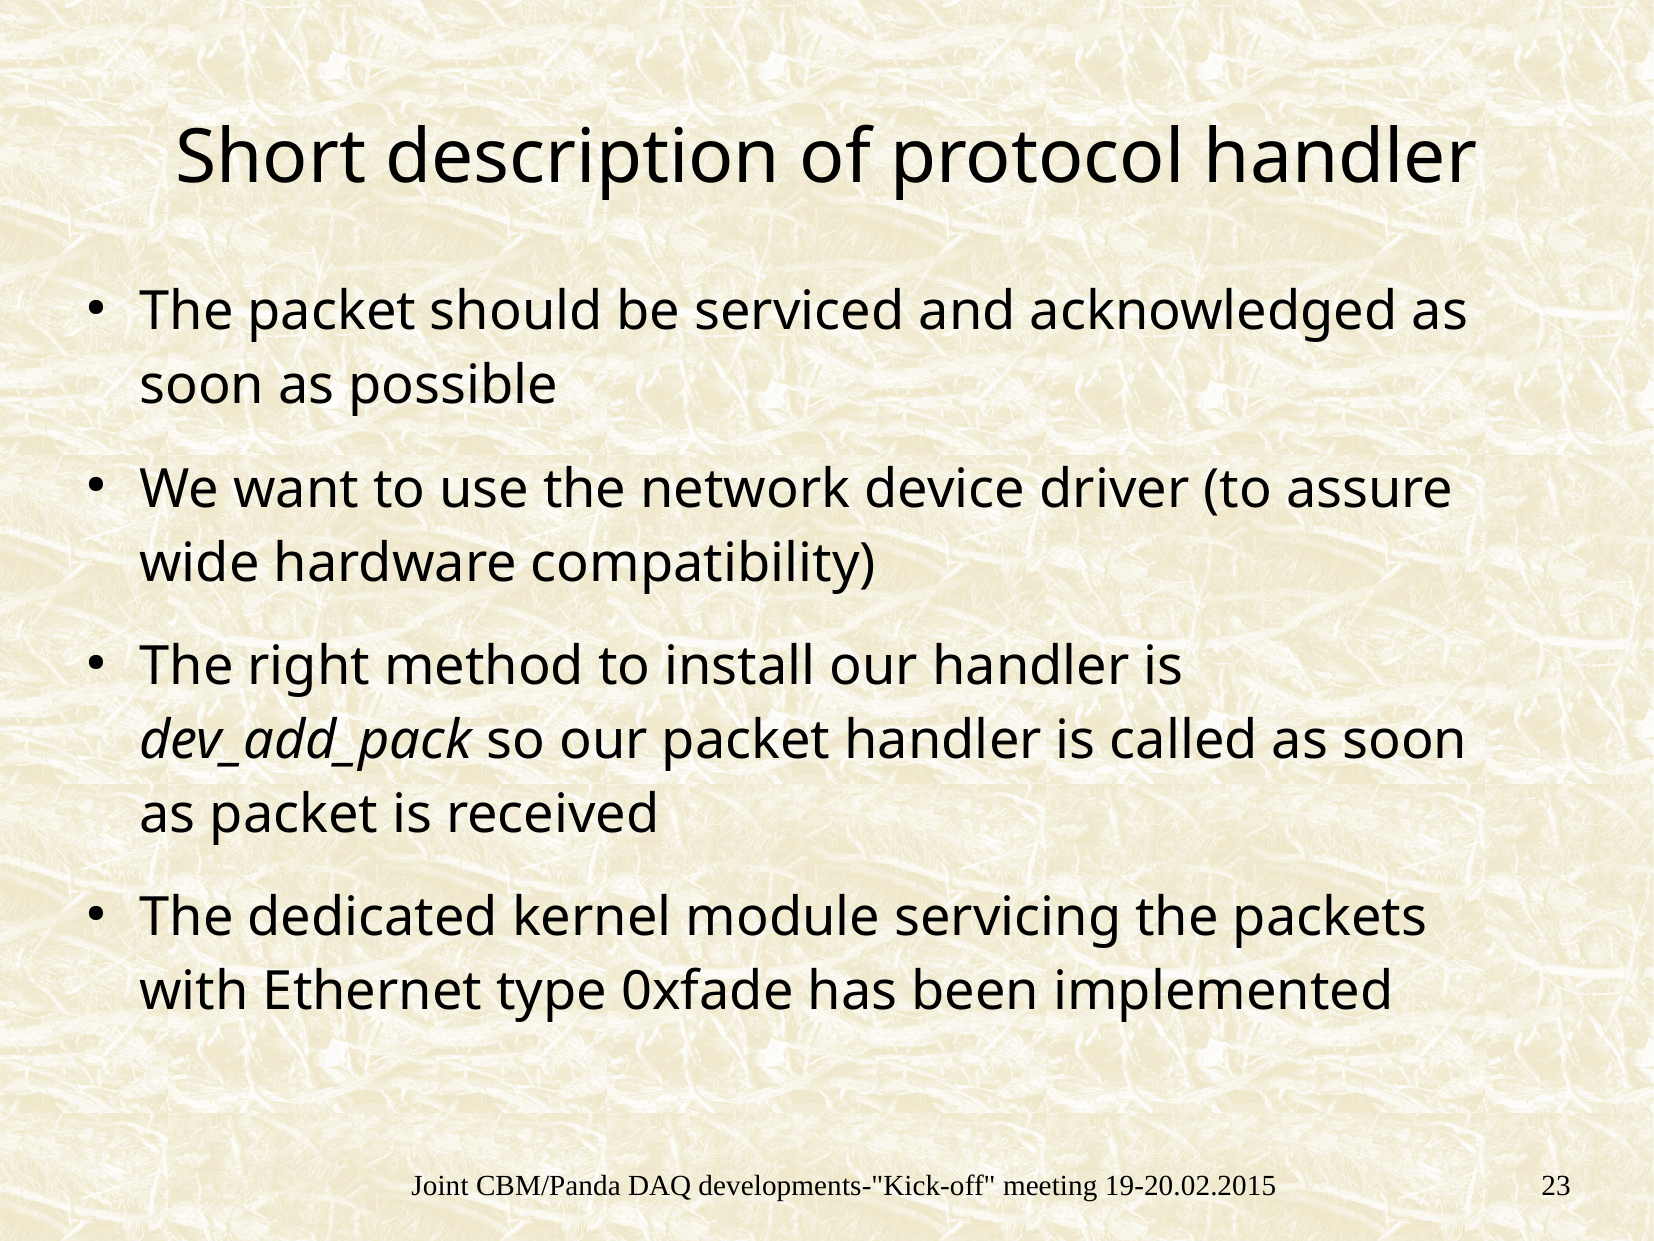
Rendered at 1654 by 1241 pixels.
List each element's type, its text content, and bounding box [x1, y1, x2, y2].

title Short description of protocol handler [82, 25, 1571, 281]
list The packet should be serviced and acknowledged as soon as possible We want to use the network device driver (to assure wide hardware compatibility) The right method to install our handler is dev_add_pack so our packet handler is called as soon as packet is received The dedicated kernel module servicing the packets with Ethernet type 0xfade has been implemented [68, 271, 1524, 1182]
picture [0, 0, 1654, 1241]
